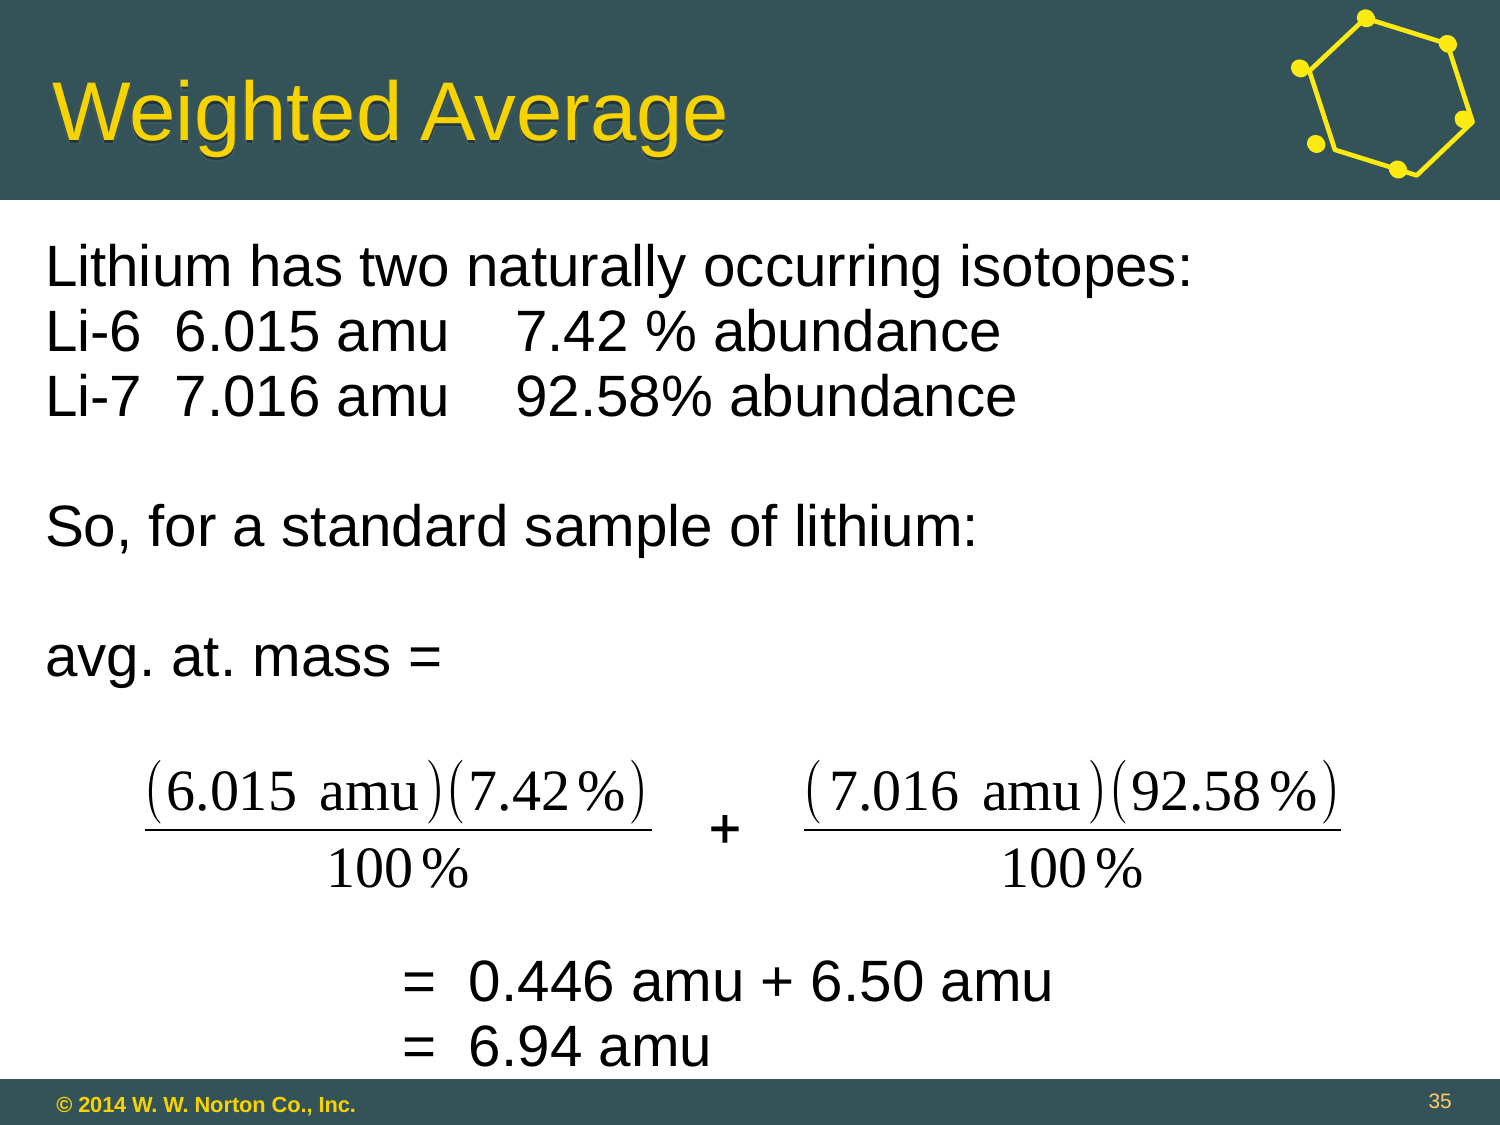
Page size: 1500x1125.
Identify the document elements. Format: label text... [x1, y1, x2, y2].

text_box Lithium has two naturally occurring isotopes: Li-6 6.015 amu 7.42 % abundance Li-7 7.016 amu 92.58% abundance So, for a standard sample of lithium: avg. at. mass = = 0.446 amu + 6.50 amu = 6.94 amu [45, 202, 1441, 1111]
chart [126, 758, 1358, 902]
text_box <number> [1413, 1080, 1475, 1121]
title Weighted Average [37, 19, 1118, 195]
